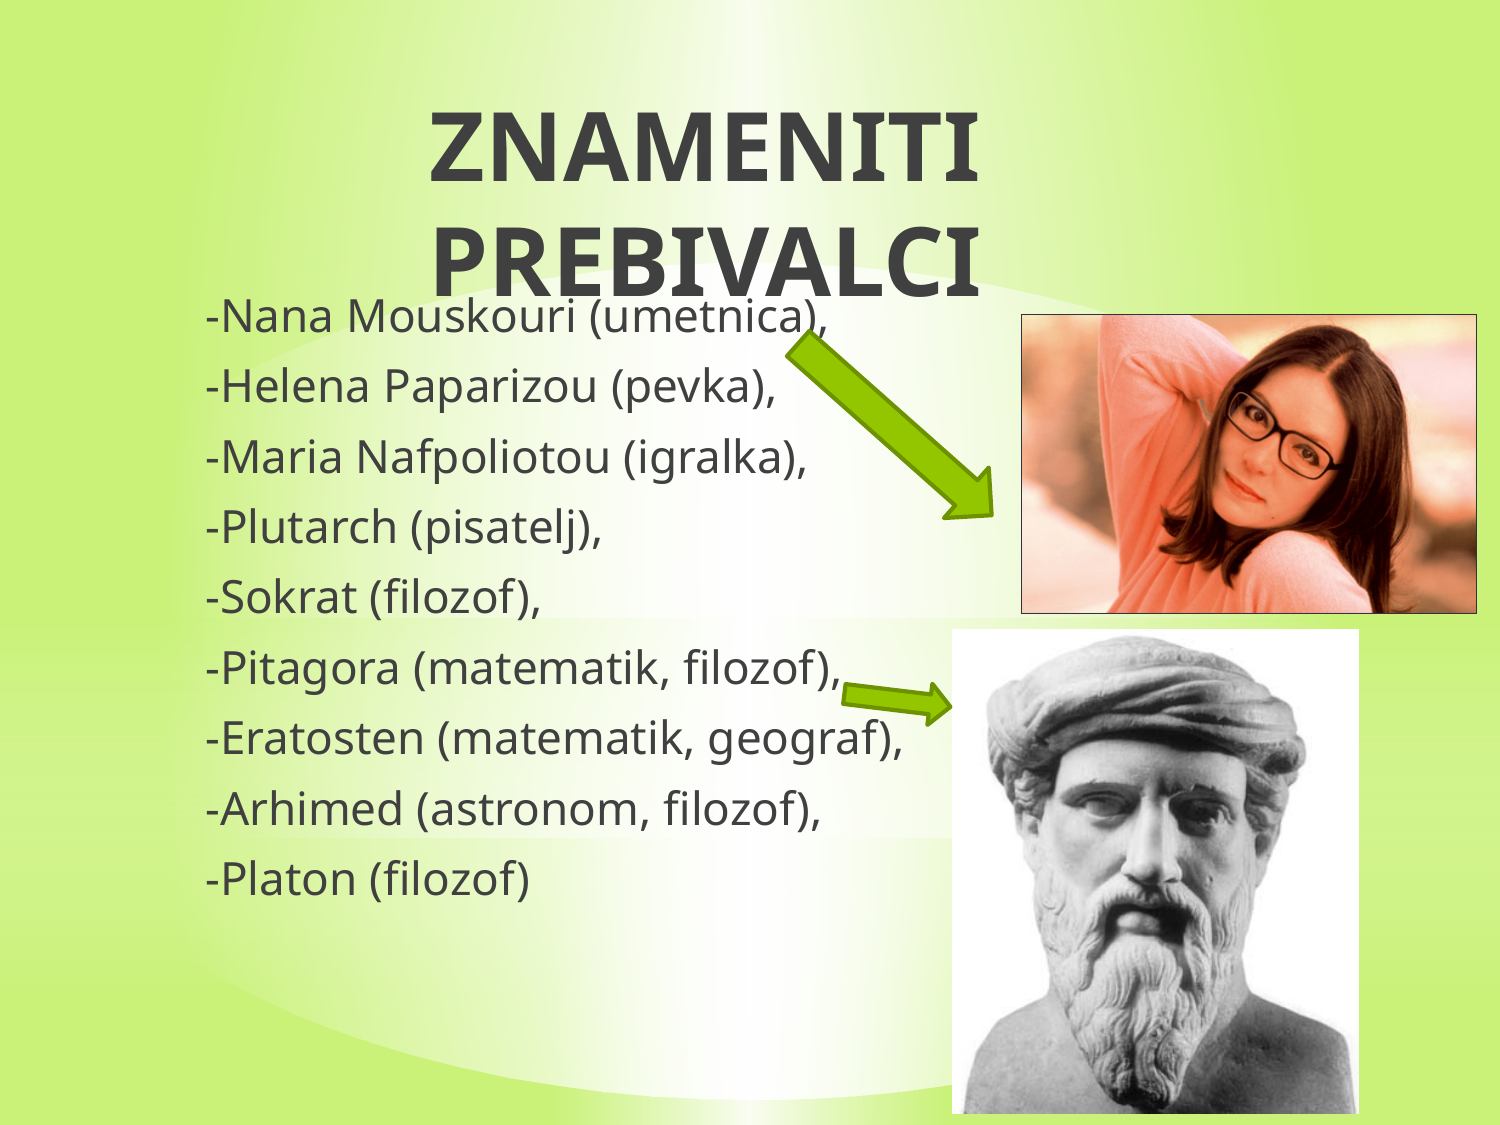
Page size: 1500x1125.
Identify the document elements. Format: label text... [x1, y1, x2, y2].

text_box [843, 683, 951, 725]
picture [952, 629, 1359, 1114]
text_box [786, 330, 992, 519]
title ZNAMENITI PREBIVALCI [171, 78, 1240, 266]
picture [1021, 314, 1477, 614]
list -Nana Mouskouri (umetnica), -Helena Paparizou (pevka), -Maria Nafpoliotou (igralka), -Plutarch (pisatelj), -Sokrat (filozof), -Pitagora (matematik, filozof), -Eratosten (matematik, geograf), -Arhimed (astronom, filozof), -Platon (filozof) [183, 278, 1234, 965]
